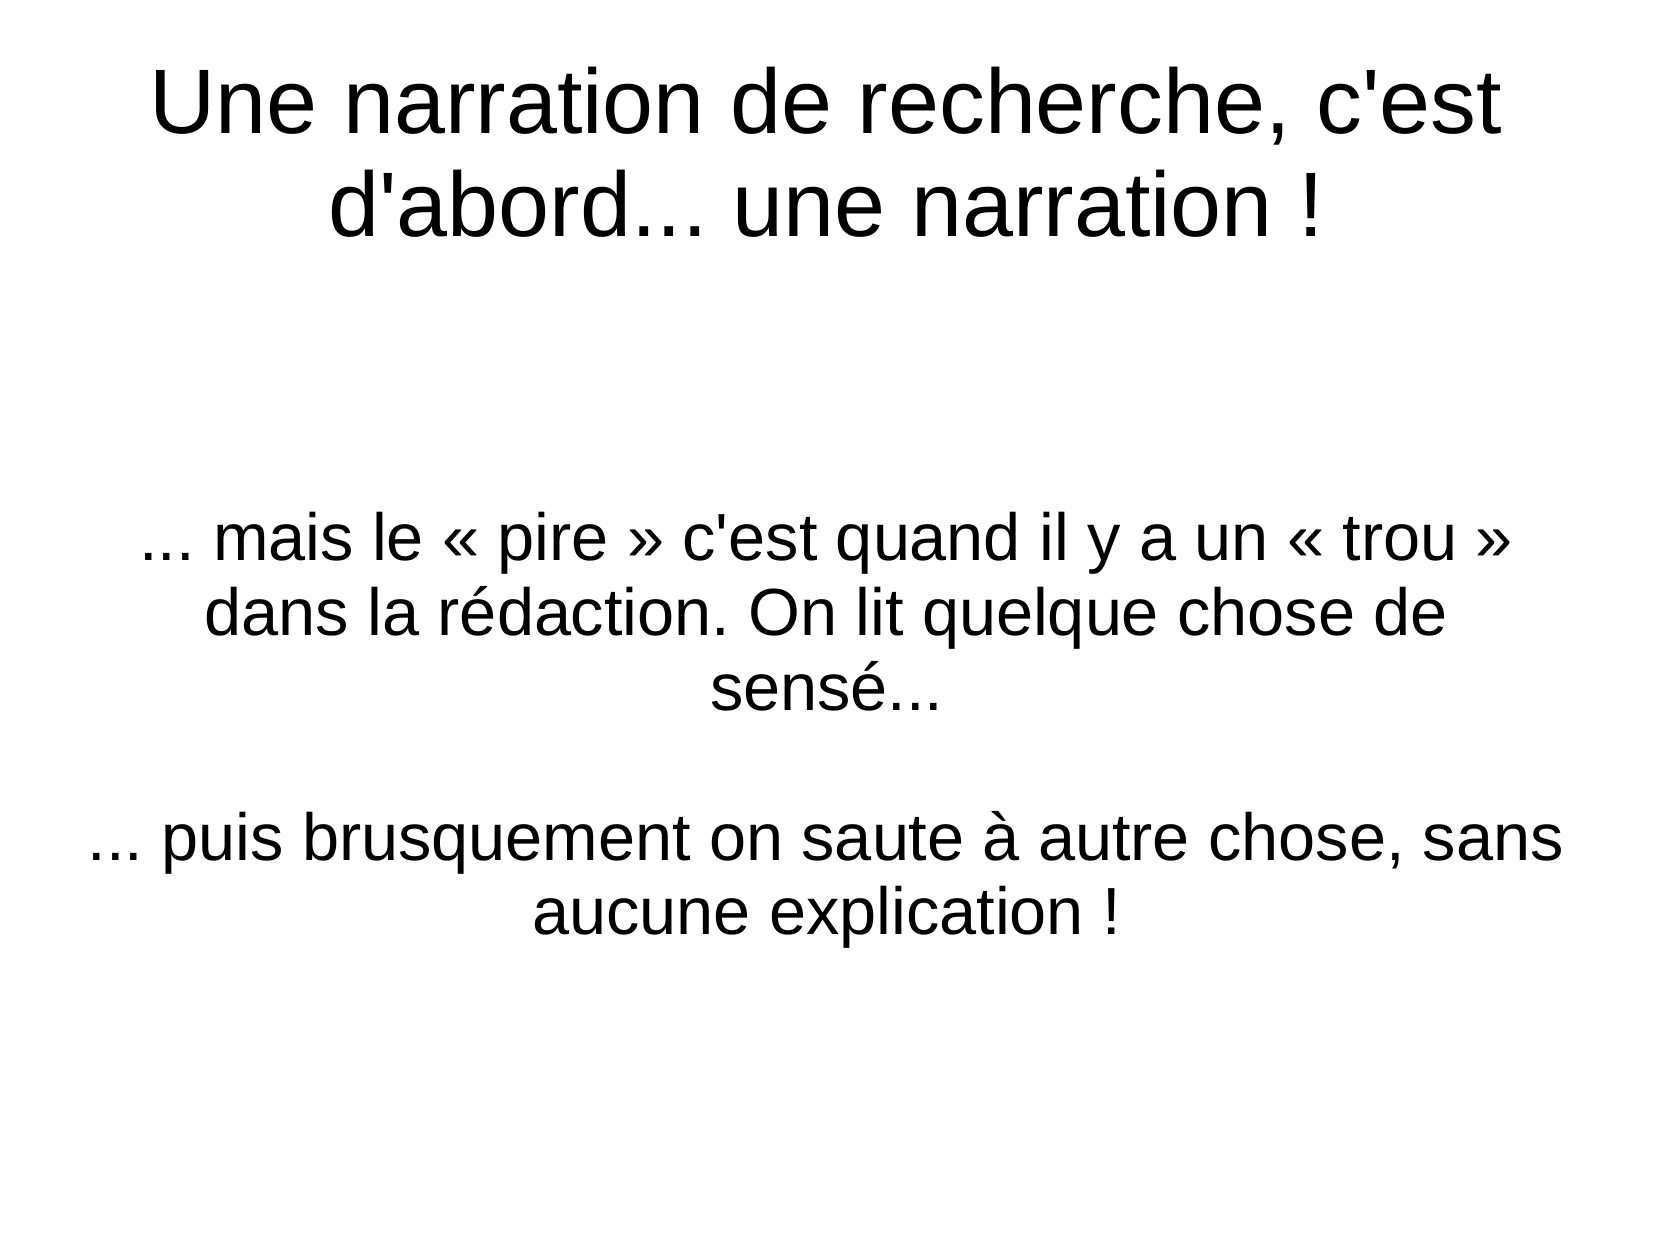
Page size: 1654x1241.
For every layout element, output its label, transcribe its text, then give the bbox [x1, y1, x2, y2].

text_box ... mais le « pire » c'est quand il y a un « trou » dans la rédaction. On lit quelque chose de sensé... ... puis brusquement on saute à autre chose, sans aucune explication ! [82, 500, 1571, 949]
title Une narration de recherche, c'est d'abord... une narration ! [82, 50, 1571, 256]
